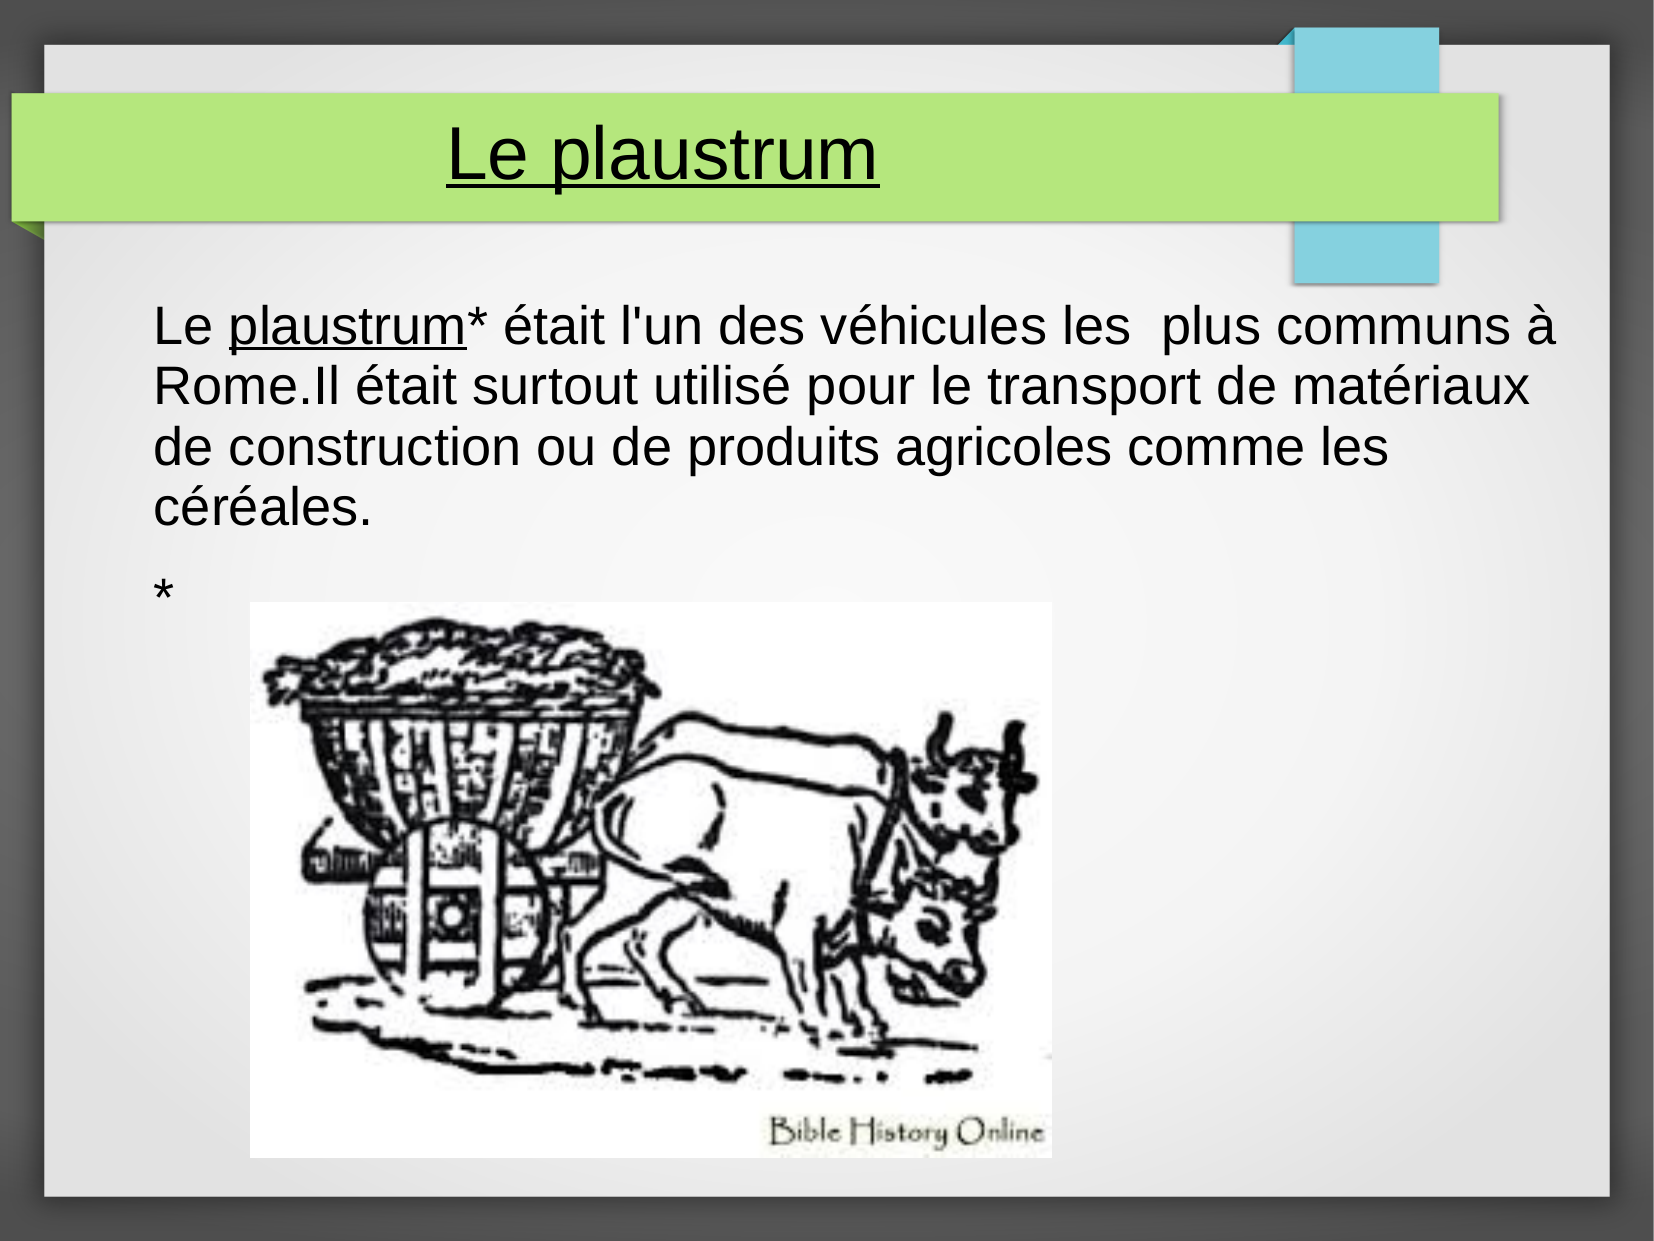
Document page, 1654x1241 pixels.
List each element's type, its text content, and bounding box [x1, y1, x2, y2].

list Le plaustrum* était l'un des véhicules les plus communs à Rome.Il était surtout utilisé pour le transport de matériaux de construction ou de produits agricoles comme les céréales. * [82, 295, 1571, 1015]
picture [0, 0, 1654, 1241]
title Le plaustrum [82, 94, 1264, 213]
